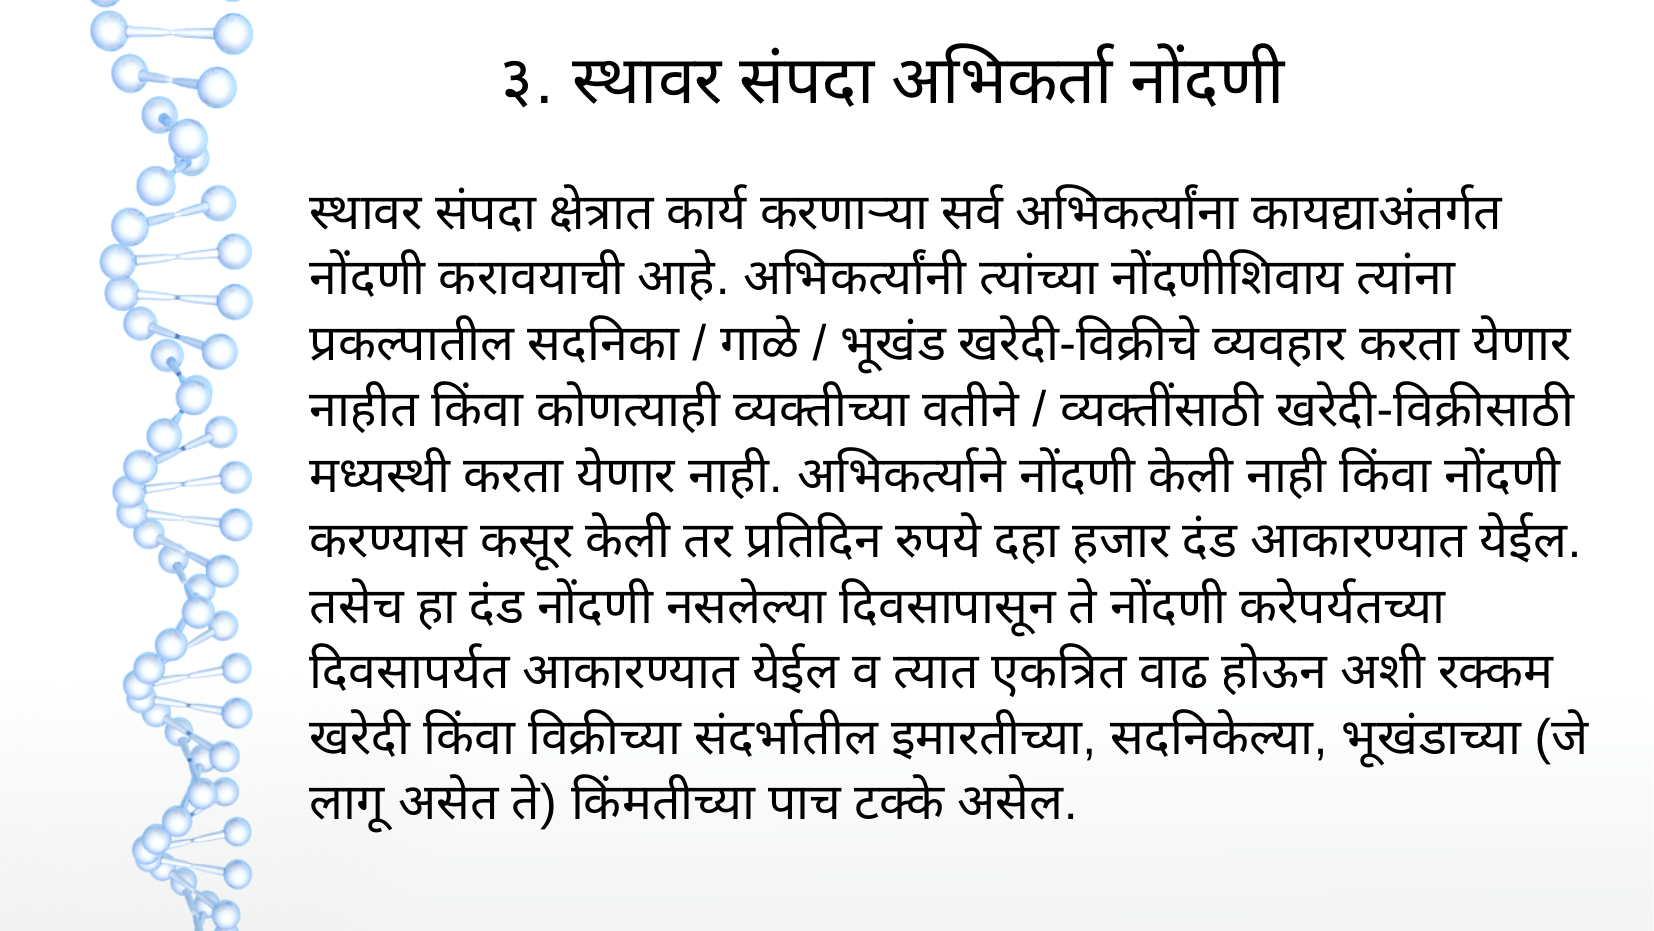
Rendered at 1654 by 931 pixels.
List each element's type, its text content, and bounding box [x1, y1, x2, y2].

picture [0, 0, 1654, 931]
text_box ३. स्थावर संपदा अभिकर्ता नोंदणी [484, 35, 1335, 166]
text_box स्थावर संपदा क्षेत्रात कार्य करणाऱ्या सर्व अभिकर्त्यांना कायद्याअंतर्गत नोंदणी करावयाची आहे. अभिकर्त्यांनी त्यांच्या नोंदणीशिवाय त्यांना प्रकल्पातील सदनिका / गाळे / भूखंड खरेदी-विक्रीचे व्यवहार करता येणार नाहीत किंवा कोणत्याही व्यक्तीच्या वतीने / व्यक्तींसाठी खरेदी-विक्रीसाठी मध्यस्थी करता येणार नाही. अभिकर्त्याने नोंदणी केली नाही किंवा नोंदणी करण्यास कसूर केली तर प्रतिदिन रुपये दहा हजार दंड आकारण्यात येईल. तसेच हा दंड नोंदणी नसलेल्या दिवसापासून ते नोंदणी करेपर्यतच्या दिवसापर्यत आकारण्यात येईल व त्यात एकत्रित वाढ होऊन अशी रक्कम खरेदी किंवा विक्रीच्या संदर्भातील इमारतीच्या, सदनिकेल्या, भूखंडाच्या (जे लागू असेत ते) किंमतीच्या पाच टक्के असेल. [295, 177, 1626, 860]
